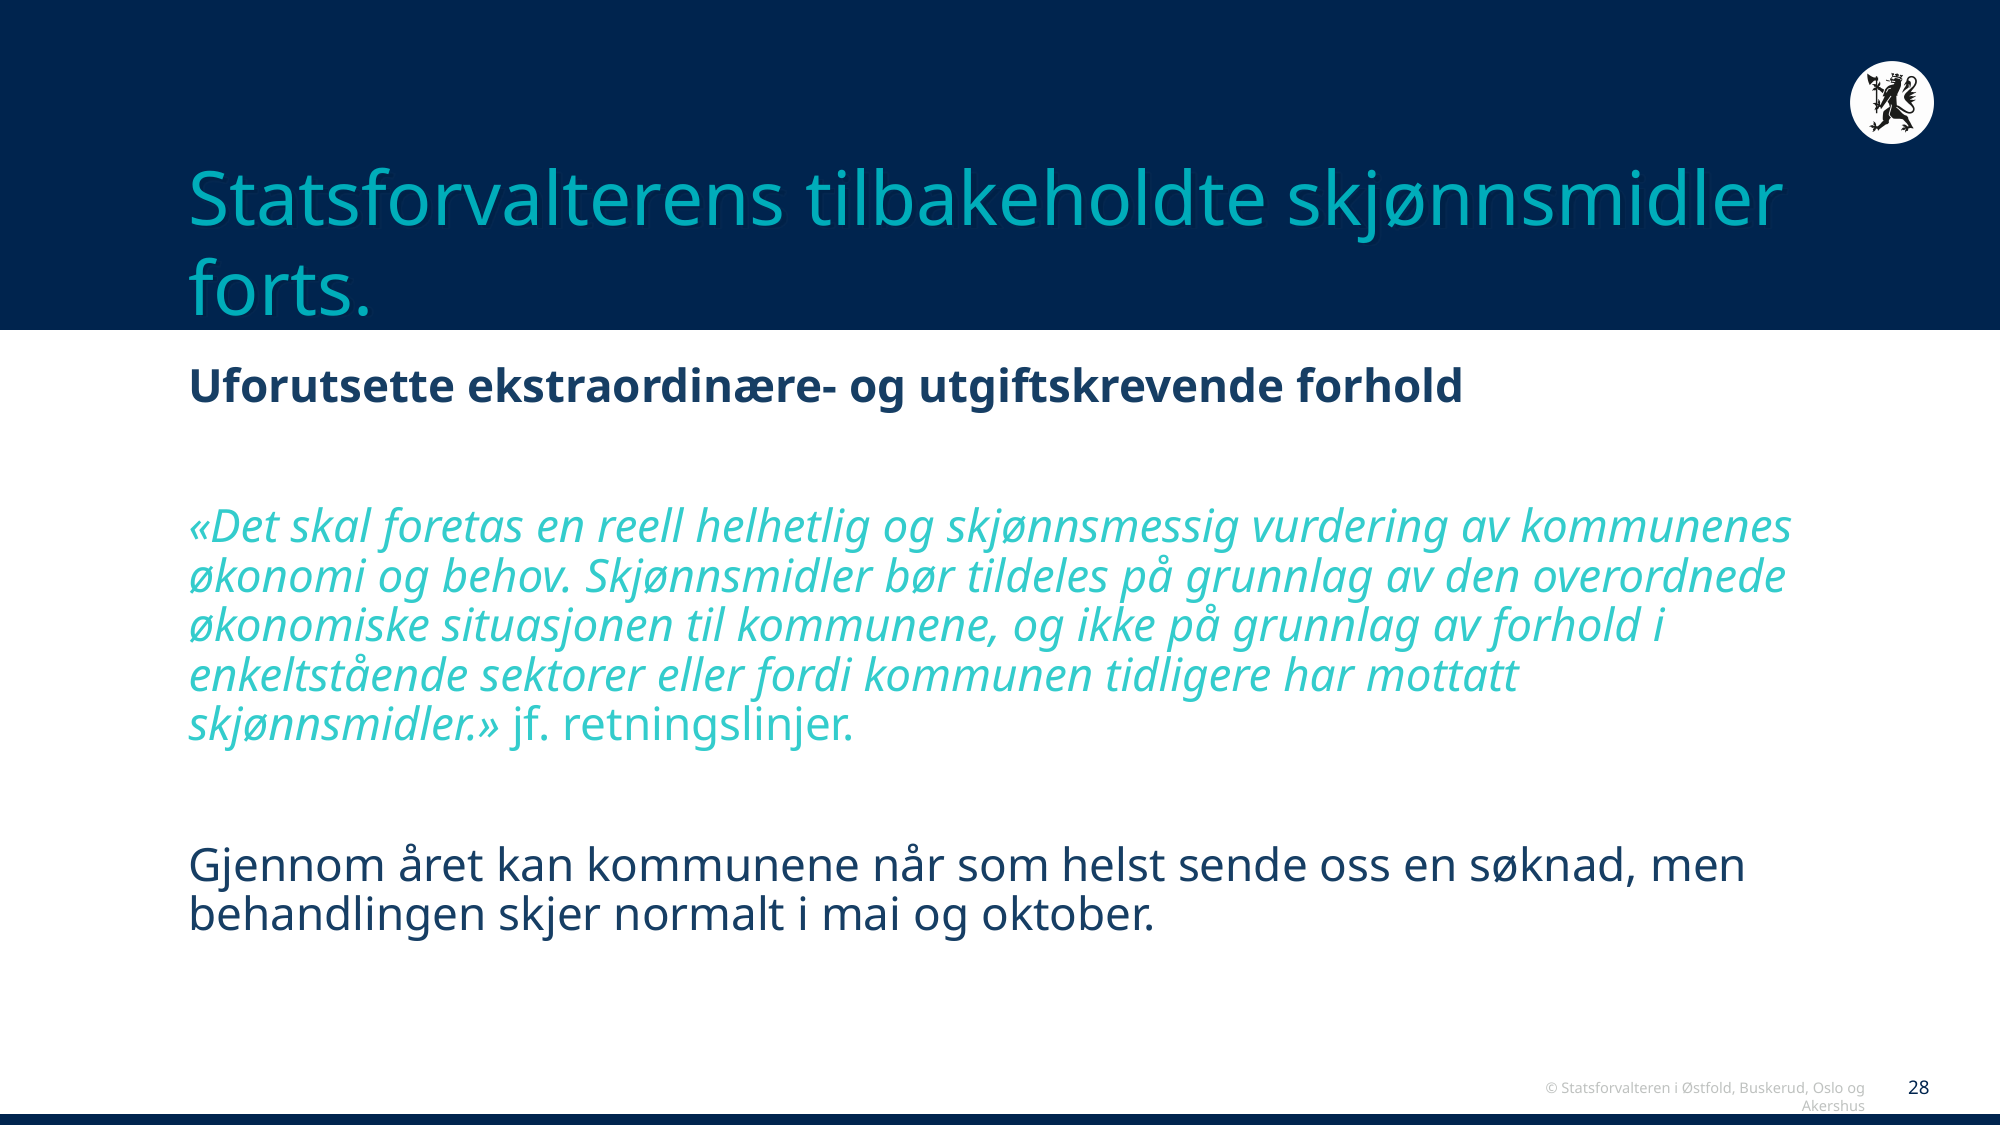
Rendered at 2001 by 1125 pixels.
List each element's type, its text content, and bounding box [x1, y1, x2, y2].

list Uforutsette ekstraordinære- og utgiftskrevende forhold «Det skal foretas en reell helhetlig og skjønnsmessig vurdering av kommunenes økonomi og behov. Skjønnsmidler bør tildeles på grunnlag av den overordnede økonomiske situasjonen til kommunene, og ikke på grunnlag av forhold i enkeltstående sektorer eller fordi kommunen tidligere har mottatt skjønnsmidler.» jf. retningslinjer. Gjennom året kan kommunene når som helst sende oss en søknad, men behandlingen skjer normalt i mai og oktober. [173, 355, 1827, 1036]
title Statsforvalterens tilbakeholdte skjønnsmidler forts. [173, 143, 1827, 320]
